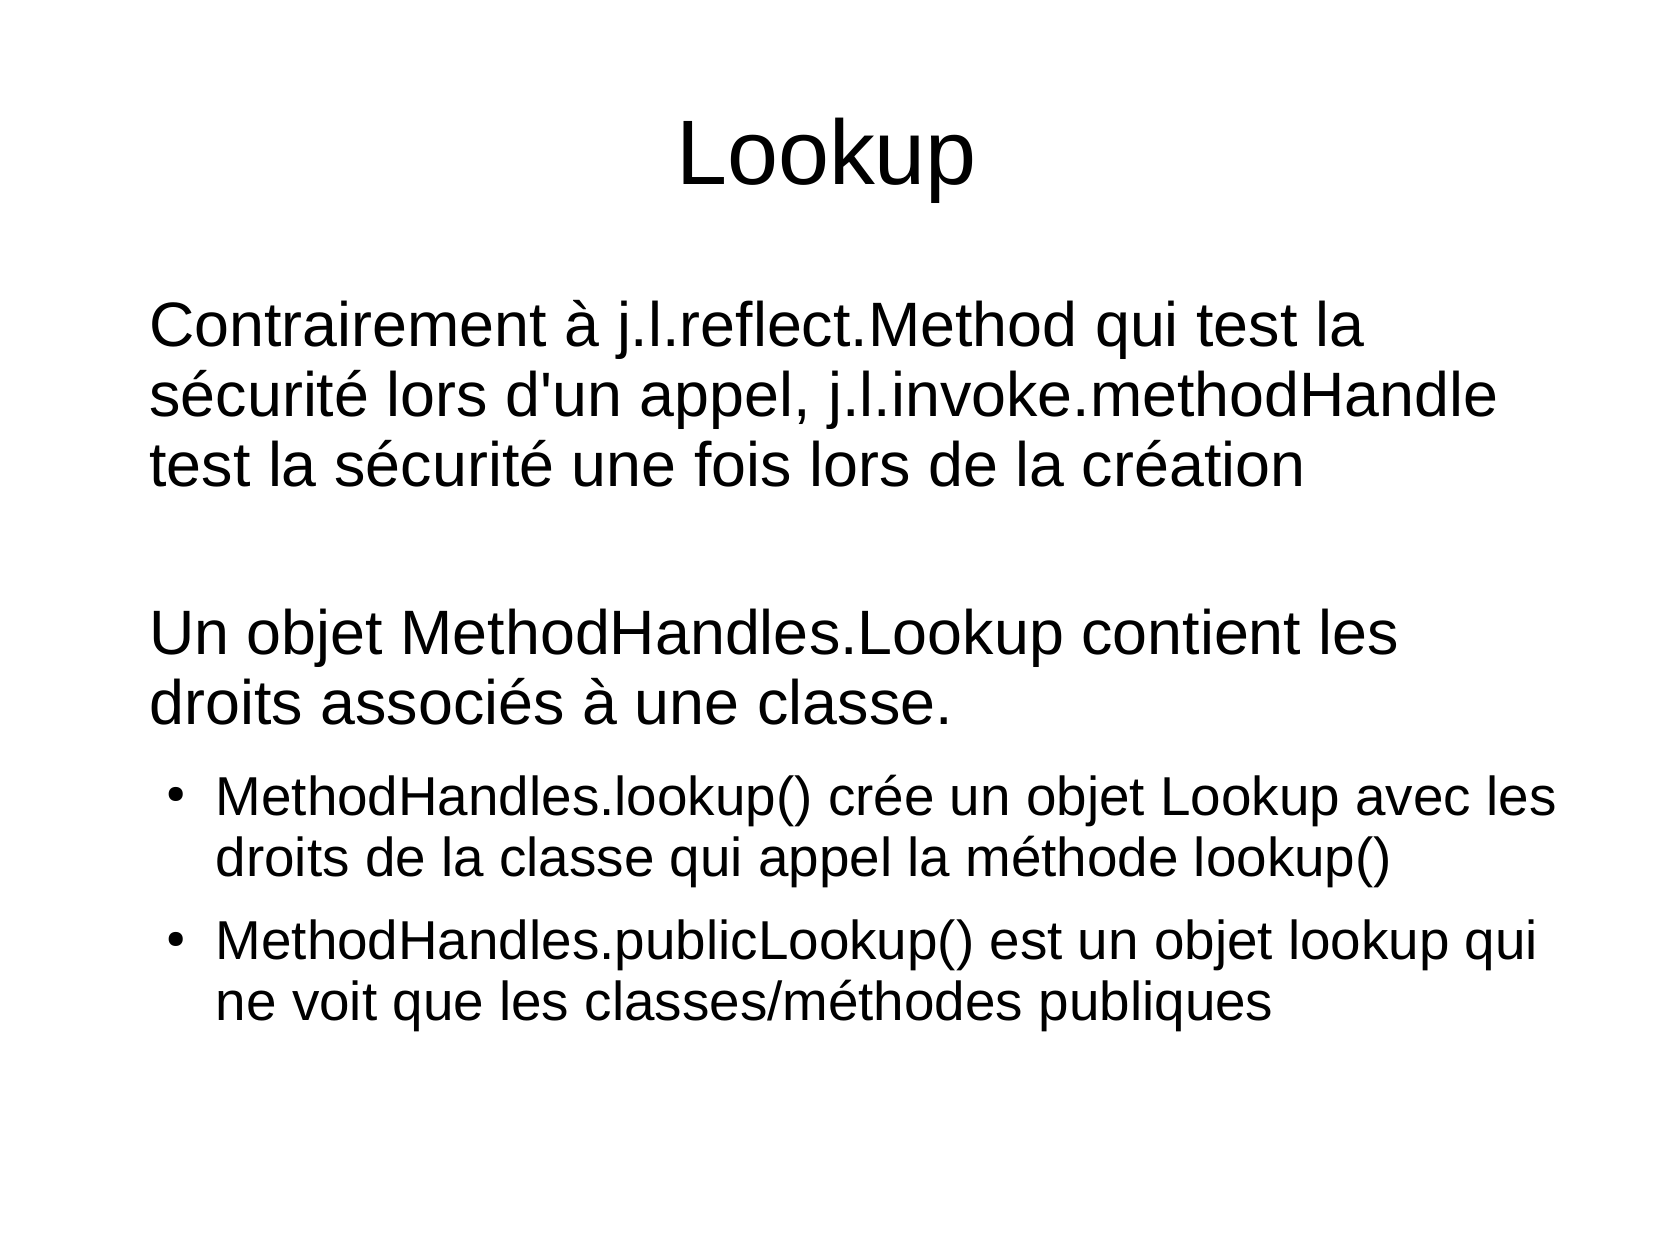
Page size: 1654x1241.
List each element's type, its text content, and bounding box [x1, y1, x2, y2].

title Lookup [82, 49, 1571, 257]
list Contrairement à j.l.reflect.Method qui test la sécurité lors d'un appel, j.l.invoke.methodHandle test la sécurité une fois lors de la création Un objet MethodHandles.Lookup contient les droits associés à une classe. MethodHandles.lookup() crée un objet Lookup avec les droits de la classe qui appel la méthode lookup() MethodHandles.publicLookup() est un objet lookup qui ne voit que les classes/méthodes publiques [82, 290, 1571, 1109]
